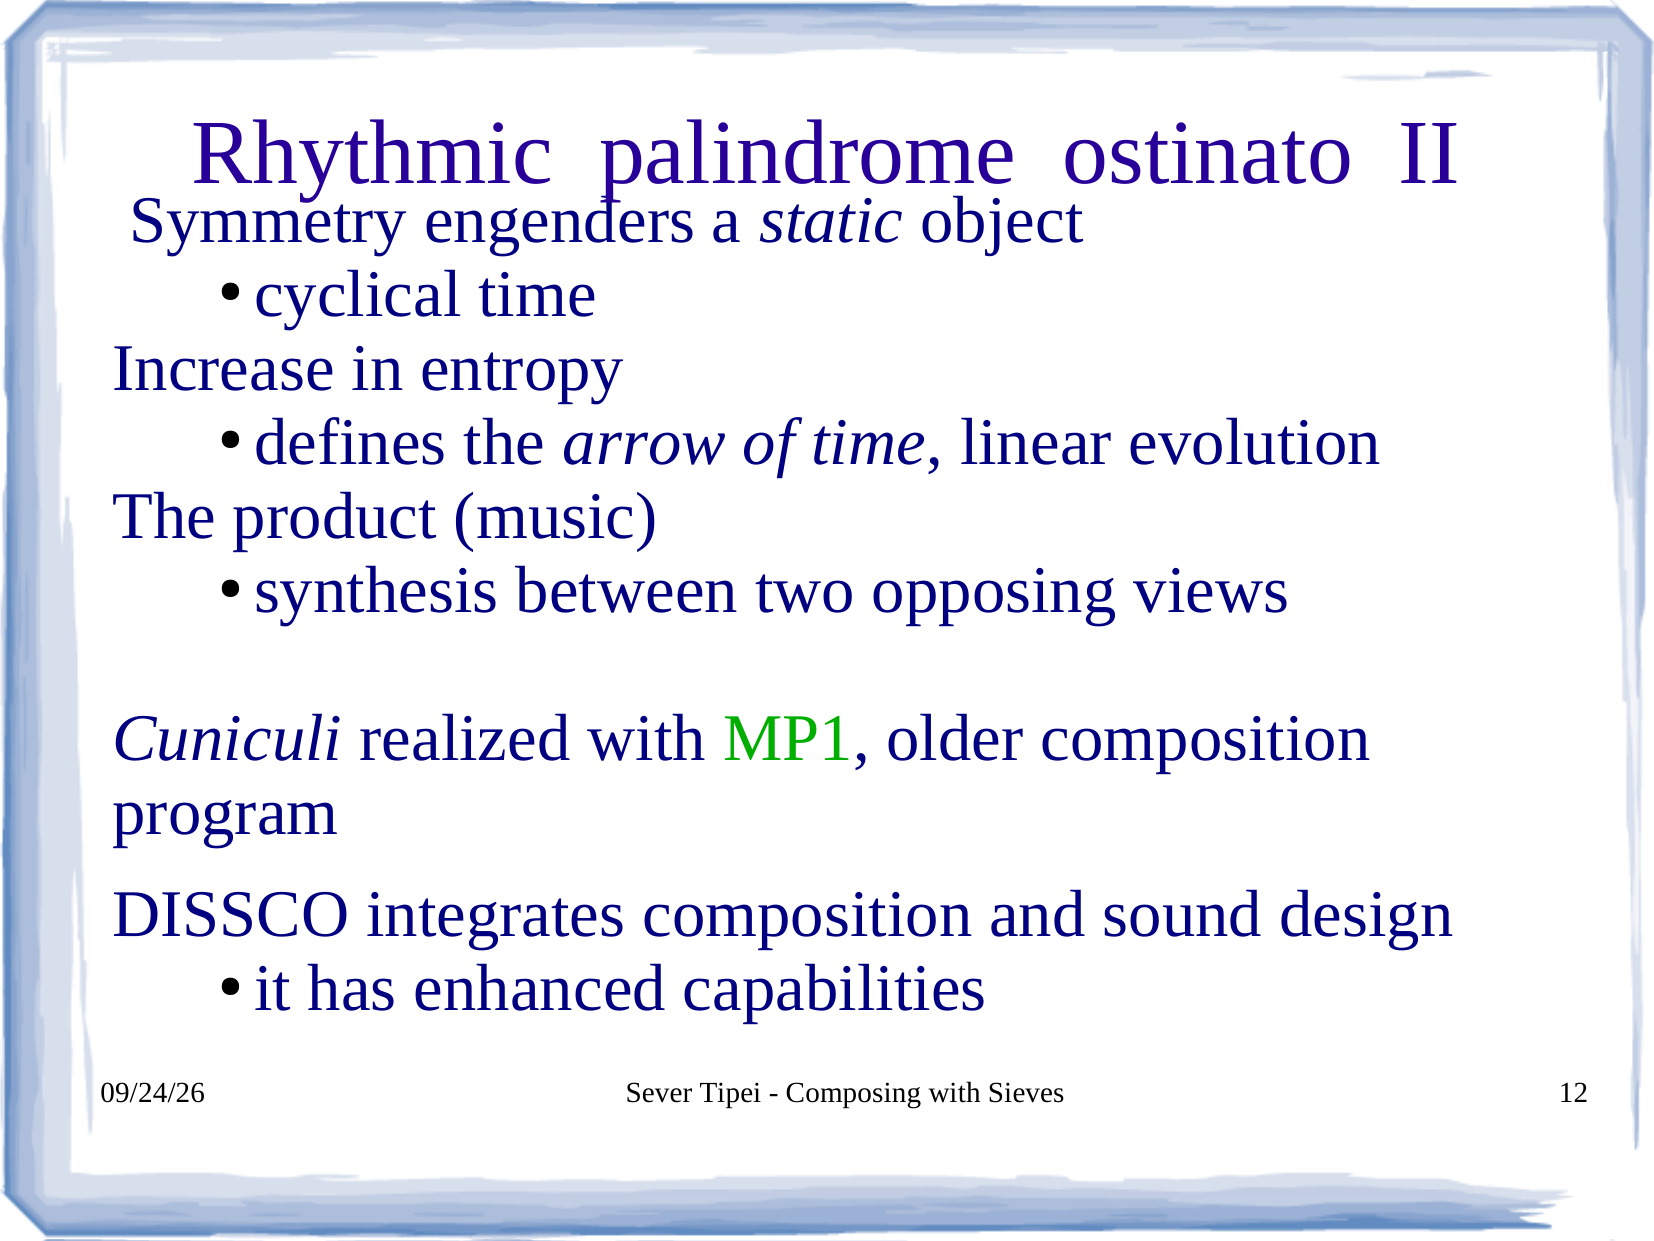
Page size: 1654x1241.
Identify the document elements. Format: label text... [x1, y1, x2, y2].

title Rhythmic palindrome ostinato II [82, 49, 1571, 257]
picture [0, 0, 1654, 1241]
subtitle Symmetry engenders a static object cyclical time Increase in entropy defines the arrow of time, linear evolution The product (music) synthesis between two opposing views Cuniculi realized with MP1, older composition program DISSCO integrates composition and sound design it has enhanced capabilities [112, 219, 1613, 1042]
